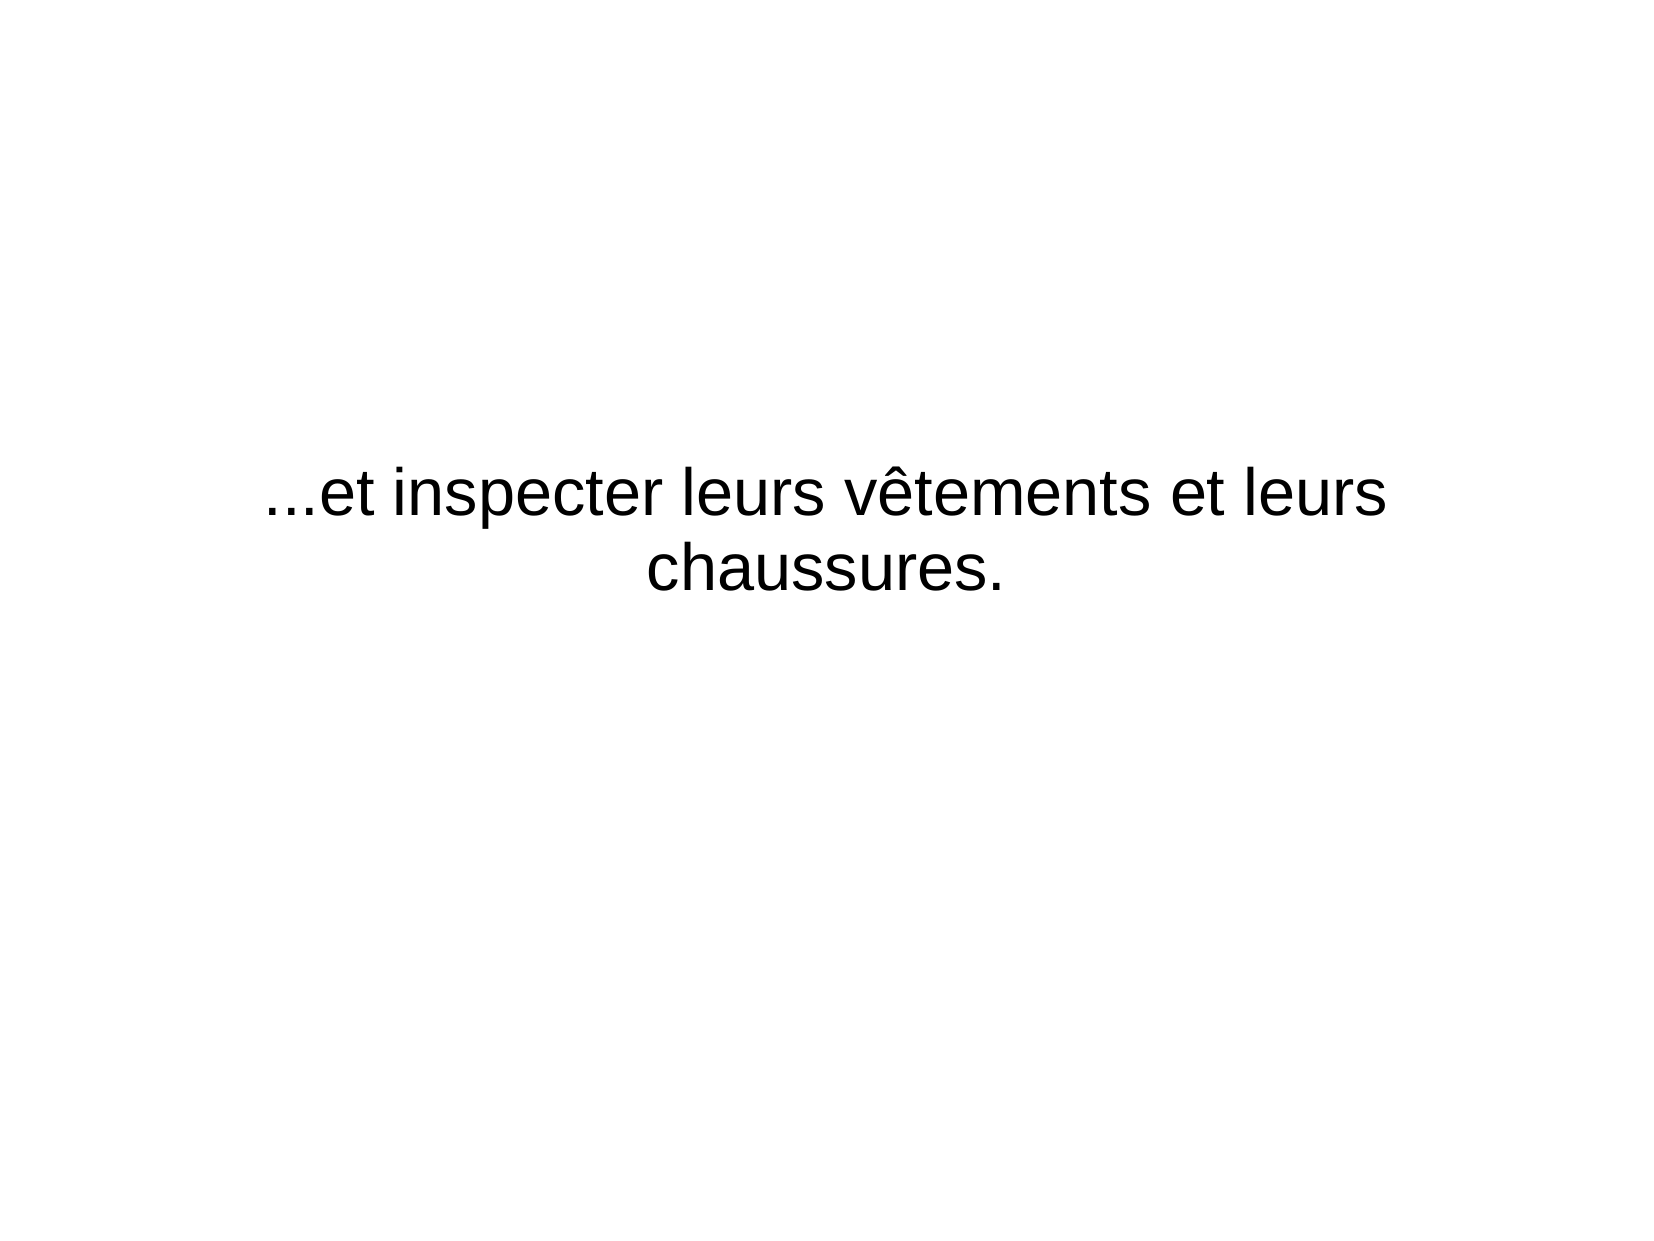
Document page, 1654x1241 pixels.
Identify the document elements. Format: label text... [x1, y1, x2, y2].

subtitle ...et inspecter leurs vêtements et leurs chaussures. [82, 49, 1571, 1010]
